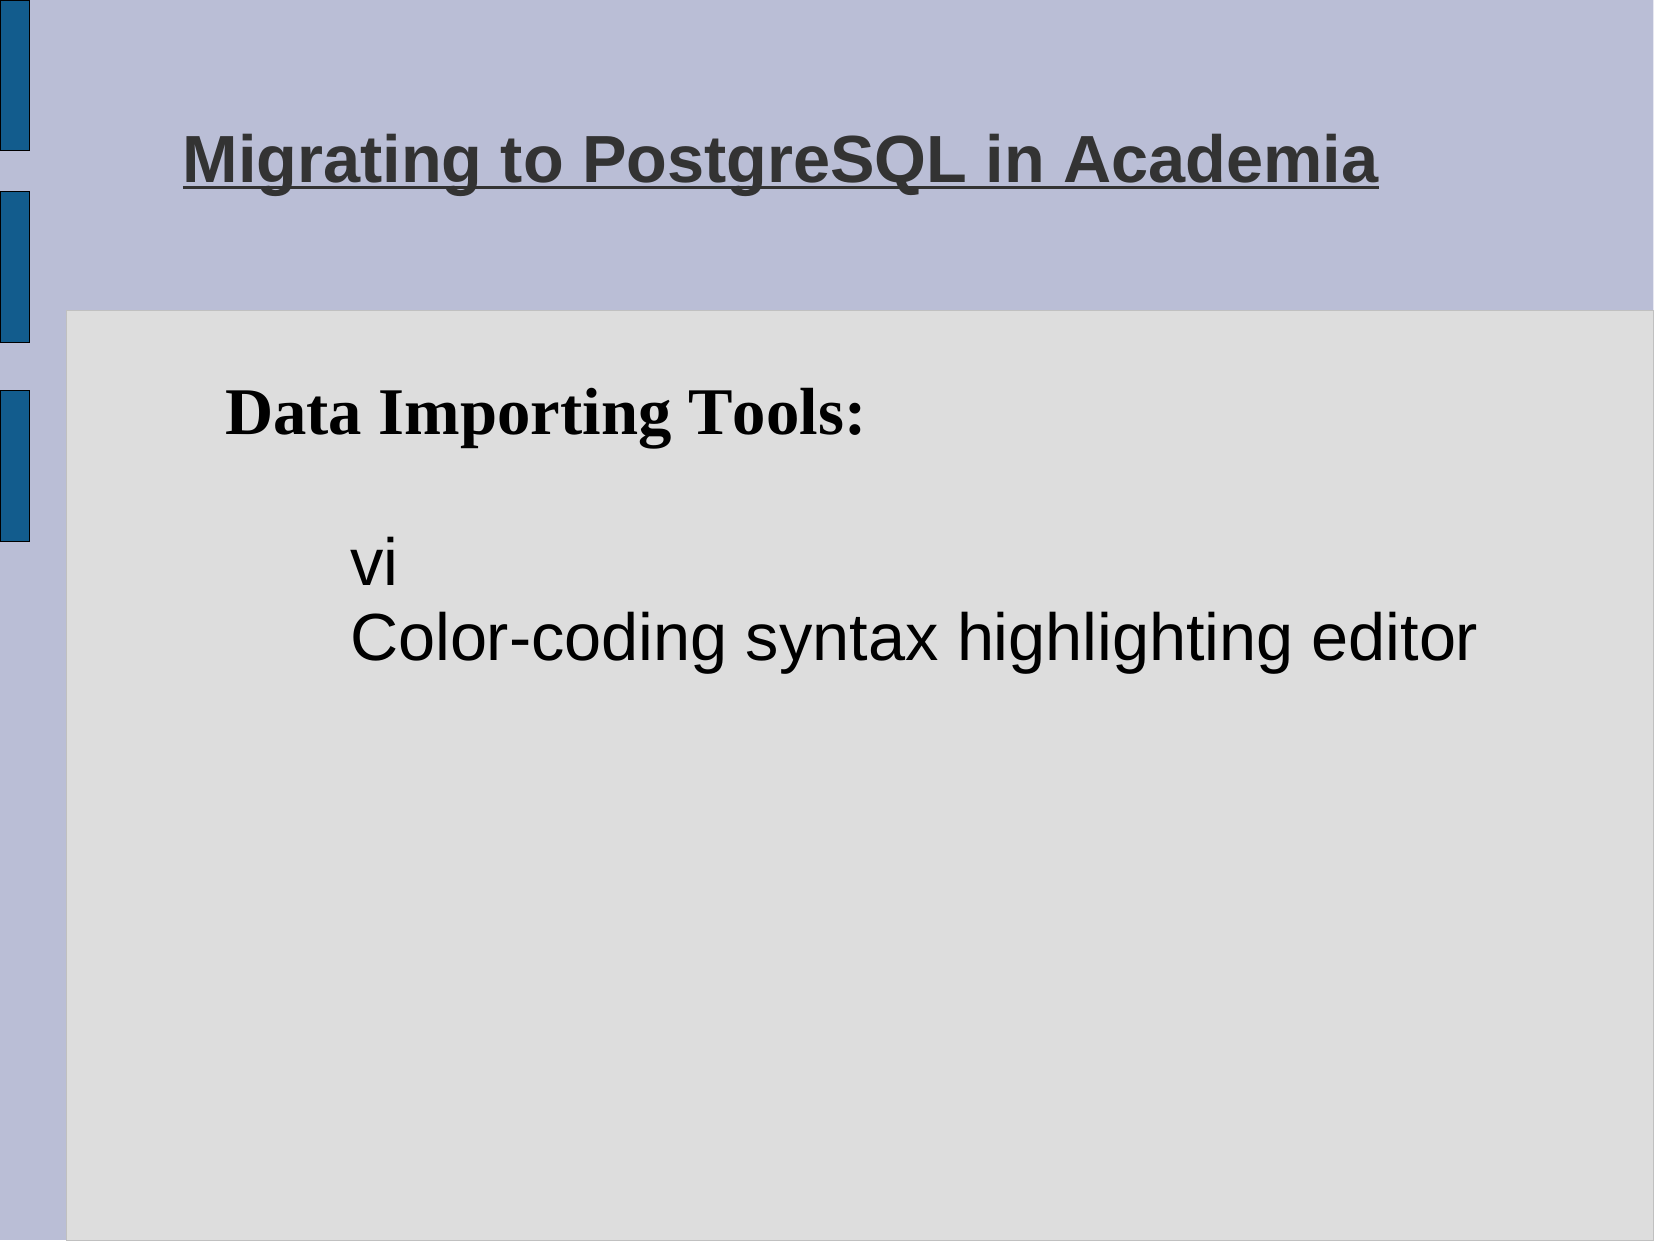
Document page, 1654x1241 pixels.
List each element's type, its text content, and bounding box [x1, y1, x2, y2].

list vi Color-coding syntax highlighting editor [337, 525, 1581, 676]
text_box Data Importing Tools: [225, 375, 1013, 450]
title Migrating to PostgreSQL in Academia [75, 55, 1488, 263]
